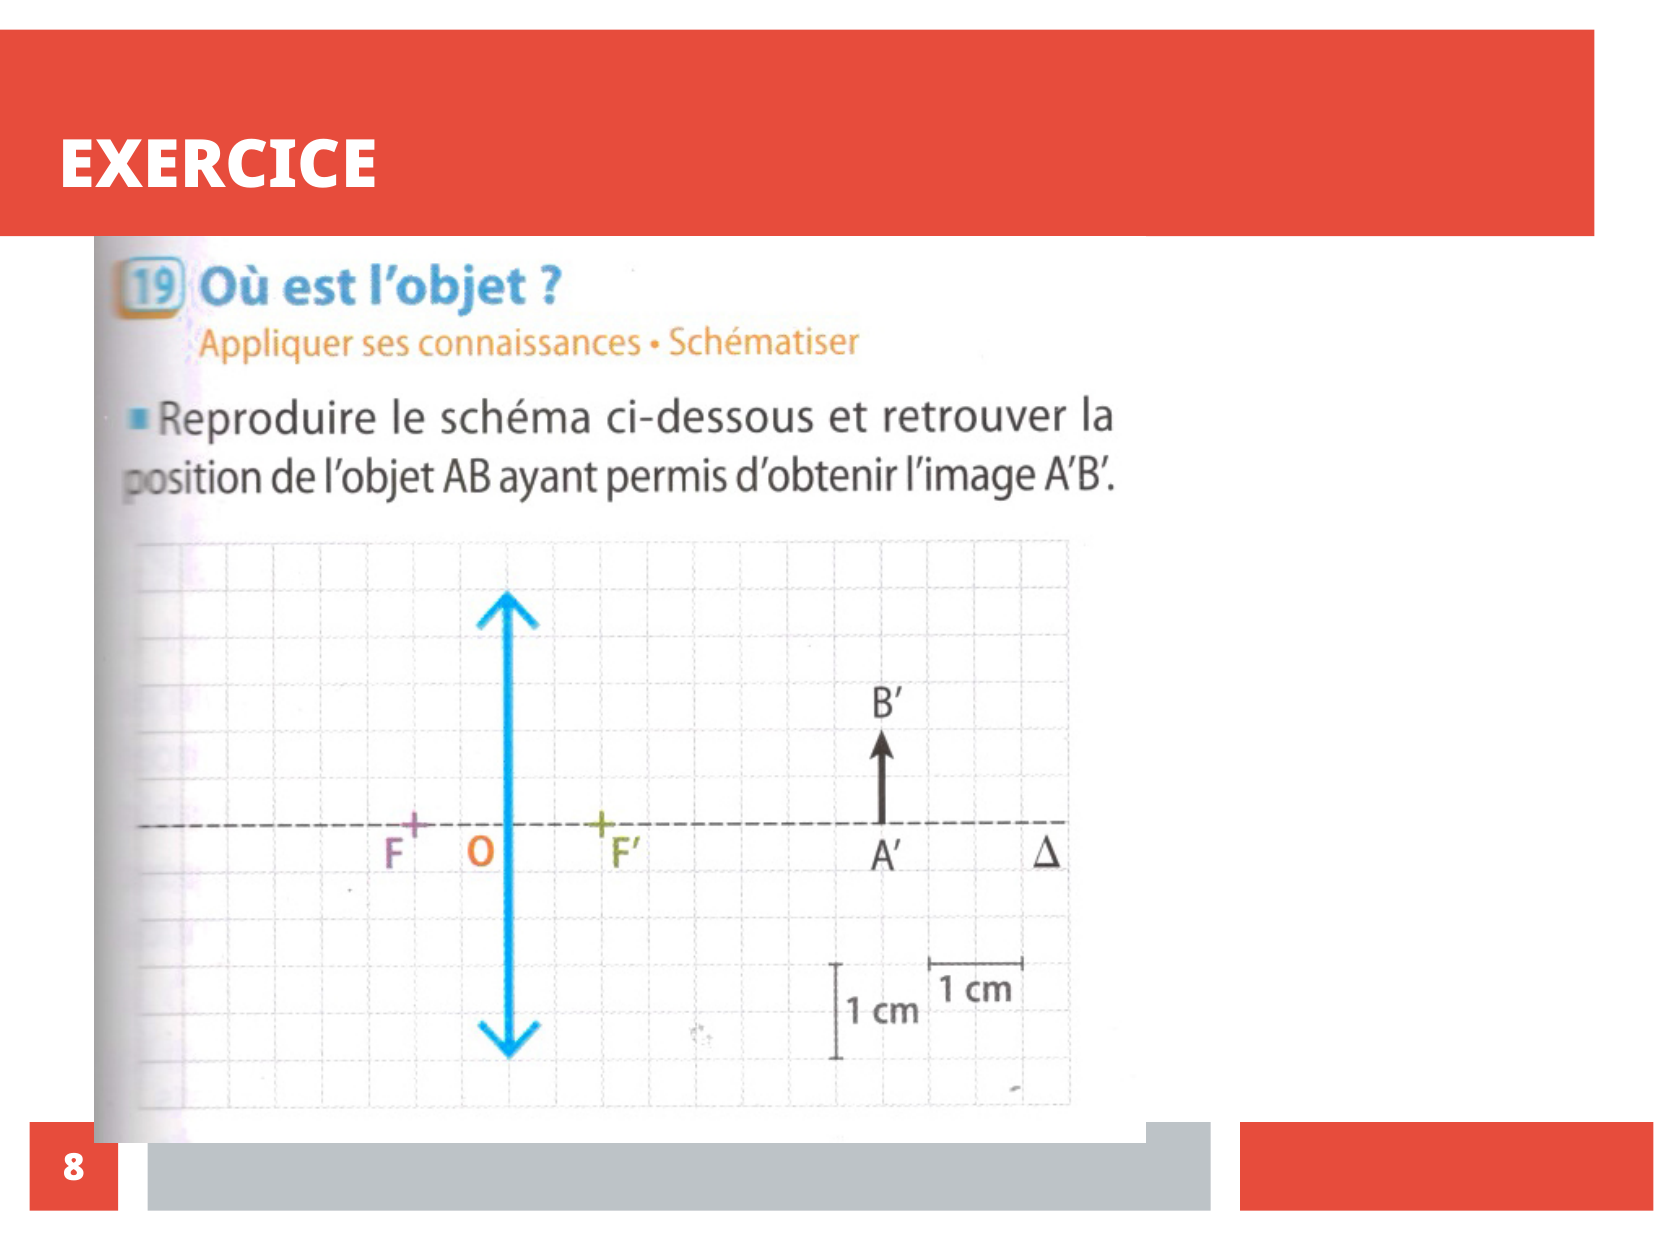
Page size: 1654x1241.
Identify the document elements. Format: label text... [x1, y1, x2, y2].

title EXERCICE [59, 59, 1595, 207]
picture [94, 236, 1146, 1143]
